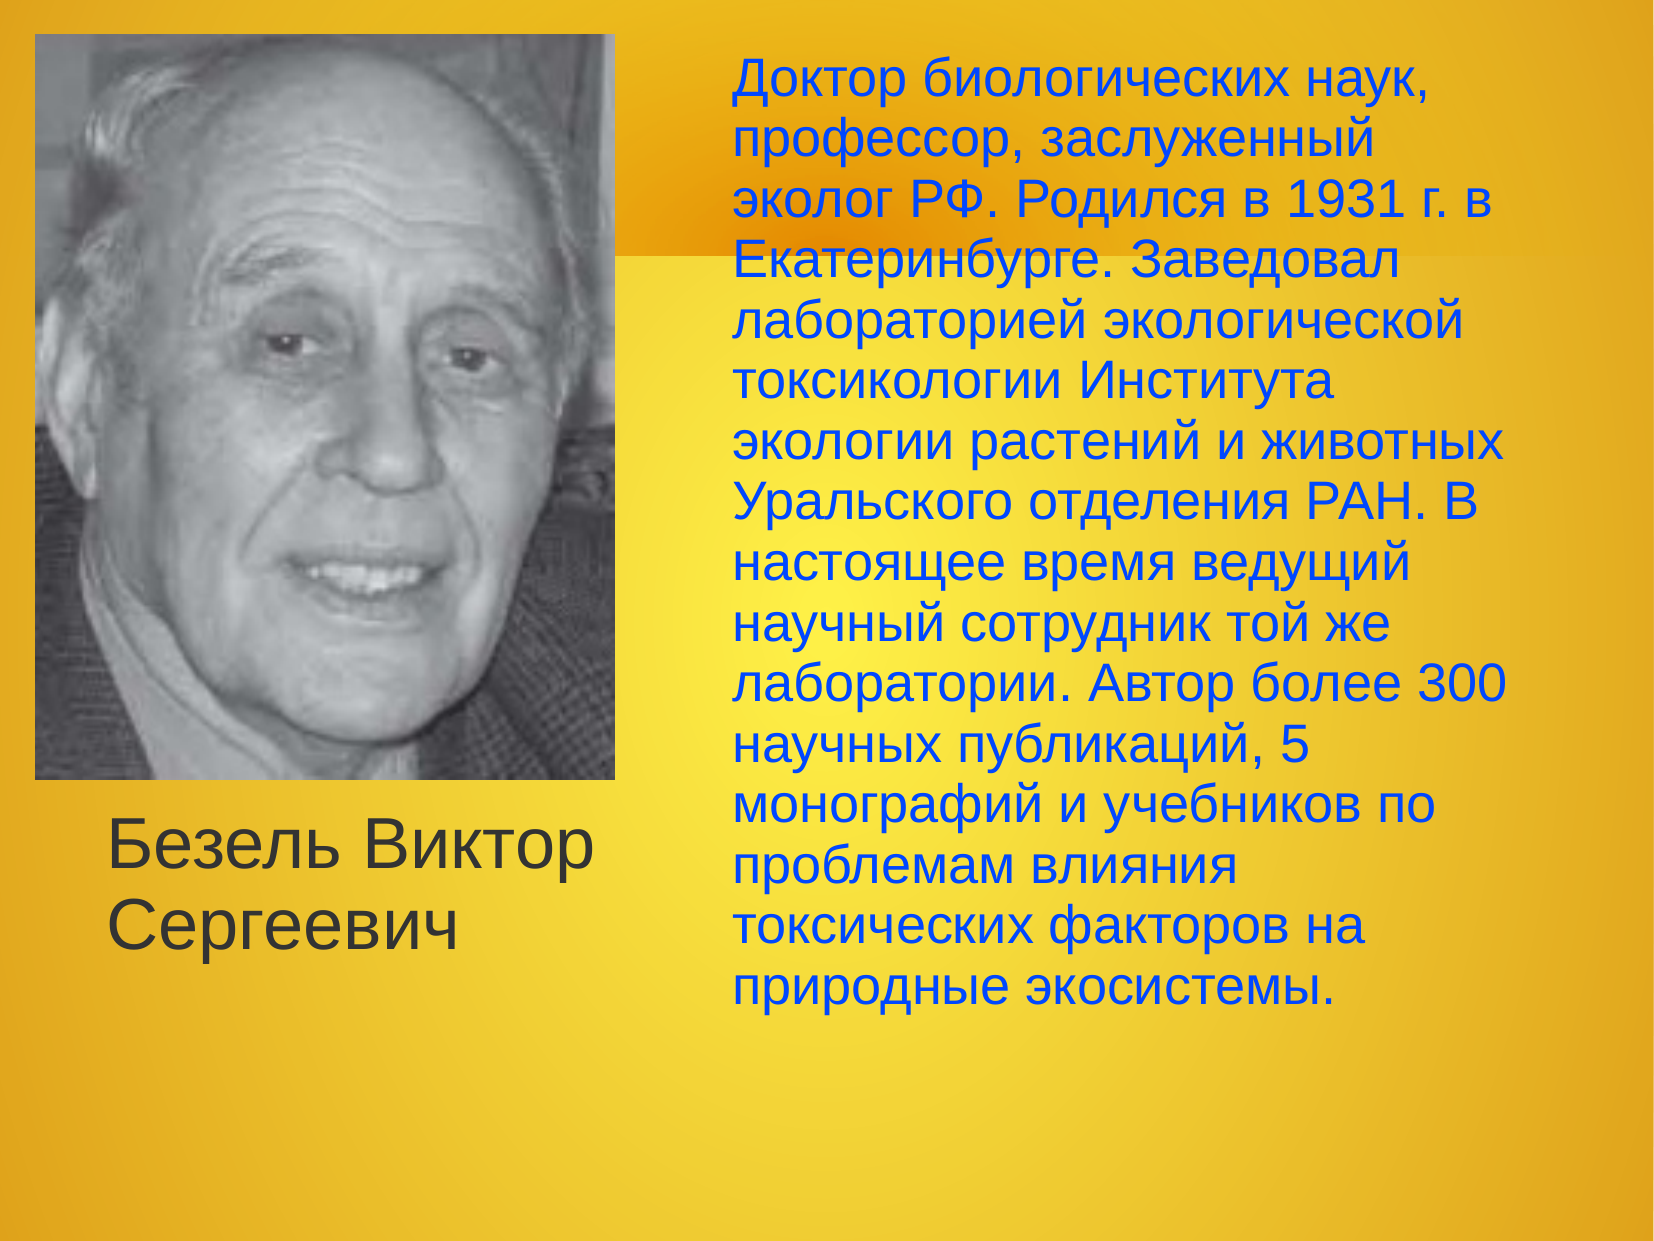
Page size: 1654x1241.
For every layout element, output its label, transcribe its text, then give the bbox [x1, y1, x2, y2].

list Безель Виктор Сергеевич [35, 803, 733, 1203]
list Доктор биологических наук, профессор, заслуженный эколог РФ. Родился в 1931 г. в Екатеринбурге. Заведовал лабораторией экологической токсикологии Института экологии растений и животных Уральского отделения РАН. В настоящее время ведущий научный сотрудник той же лаборатории. Автор более 300 научных публикаций, 5 монографий и учебников по проблемам влияния токсических факторов на природные экосистемы. [732, 47, 1520, 1027]
picture [35, 34, 615, 780]
